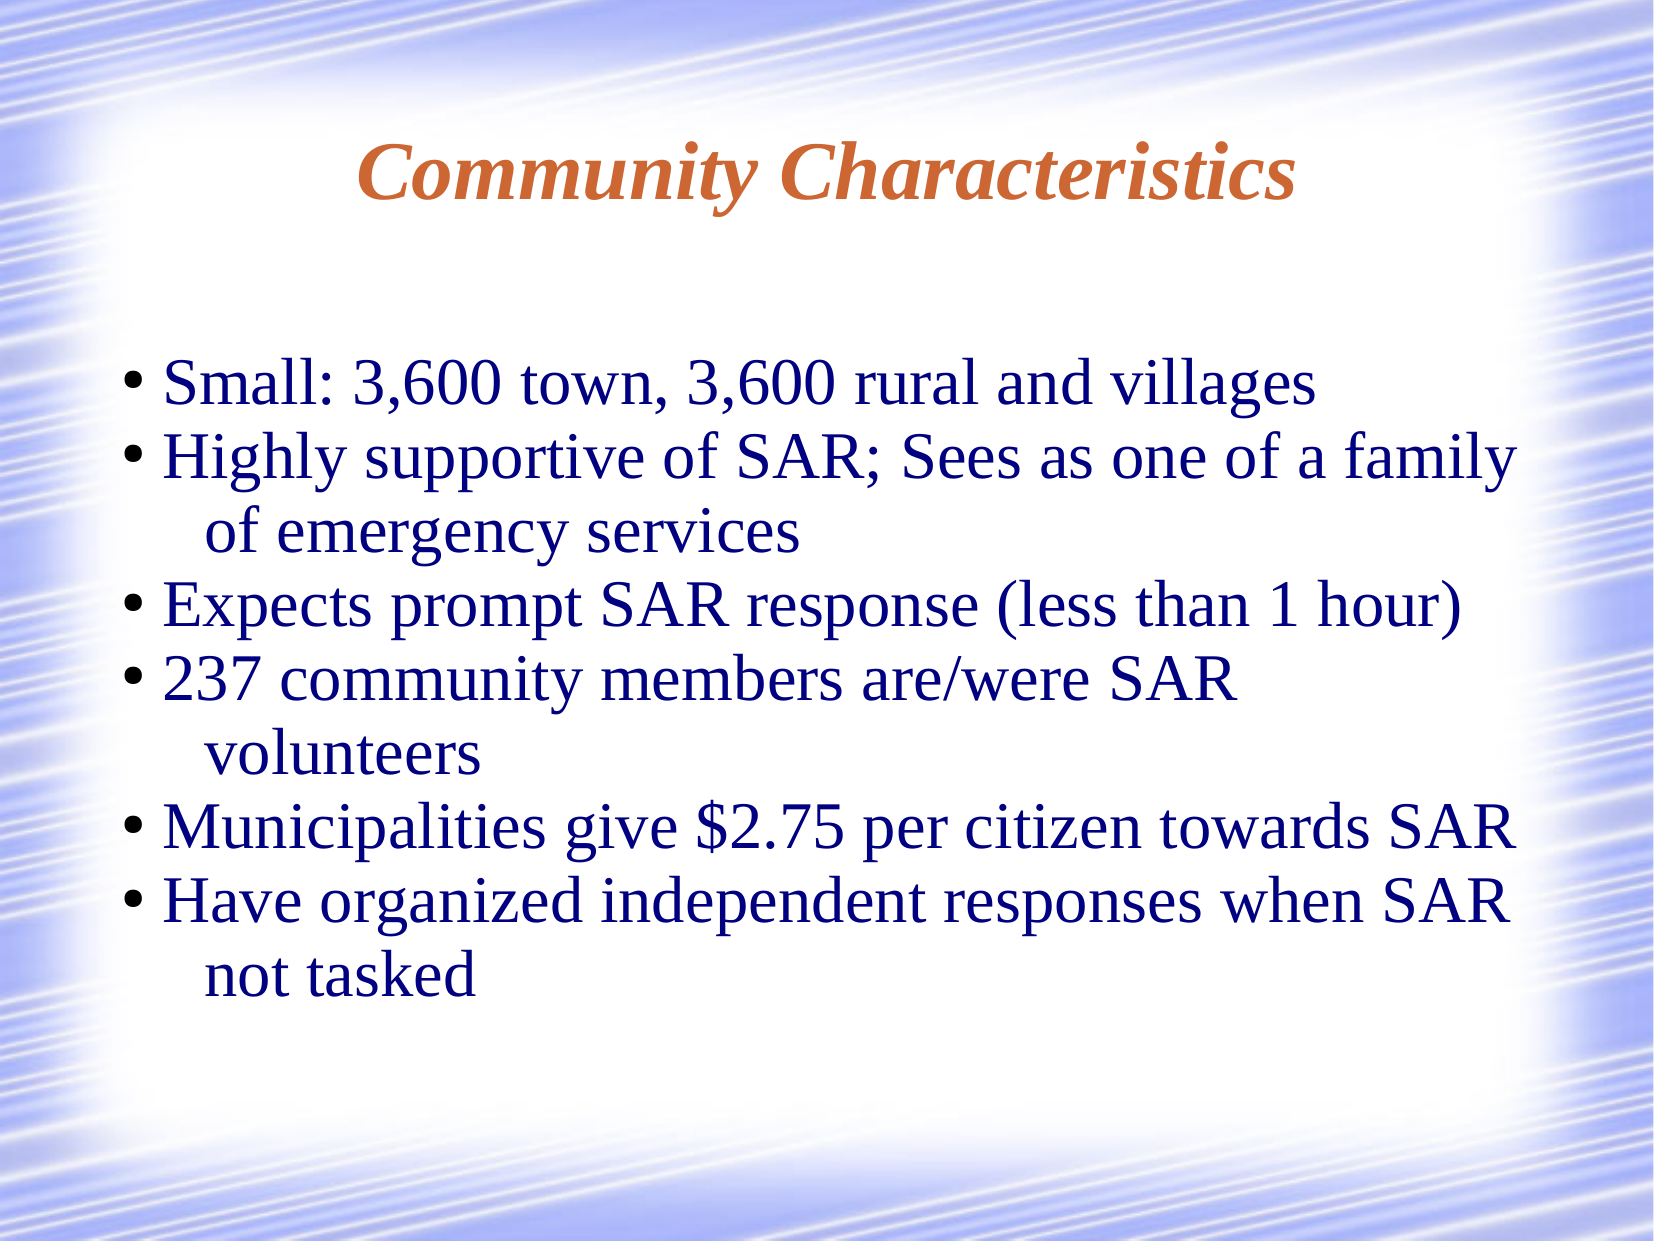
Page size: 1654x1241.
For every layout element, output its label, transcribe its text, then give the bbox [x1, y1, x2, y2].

title Community Characteristics [121, 67, 1534, 275]
list Small: 3,600 town, 3,600 rural and villages Highly supportive of SAR; Sees as one of a family of emergency services Expects prompt SAR response (less than 1 hour) 237 community members are/were SAR volunteers Municipalities give $2.75 per citizen towards SAR Have organized independent responses when SAR not tasked [121, 344, 1534, 1065]
picture [0, 0, 1654, 1241]
